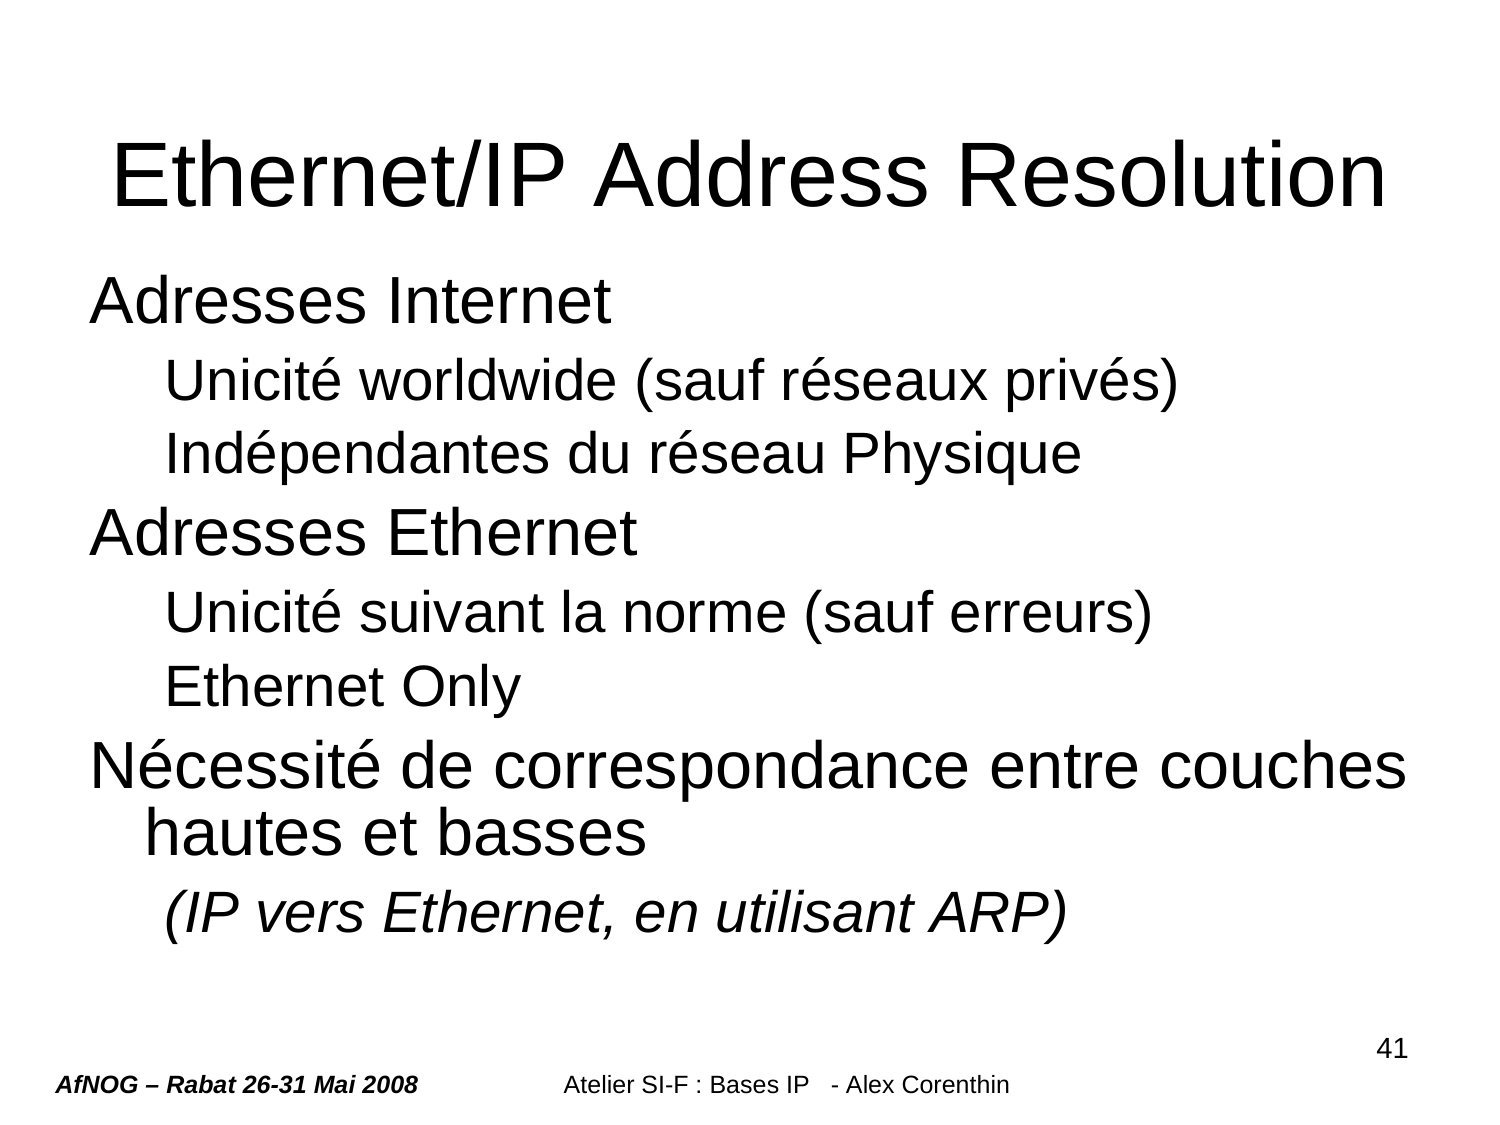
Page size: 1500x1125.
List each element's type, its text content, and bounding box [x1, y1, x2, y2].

title Ethernet/IP Address Resolution [74, 45, 1426, 234]
list Adresses Internet Unicité worldwide (sauf réseaux privés)‏ Indépendantes du réseau Physique Adresses Ethernet Unicité suivant la norme (sauf erreurs)‏ Ethernet Only Nécessité de correspondance entre couches hautes et basses (IP vers Ethernet, en utilisant ARP)‏ [74, 262, 1426, 1006]
